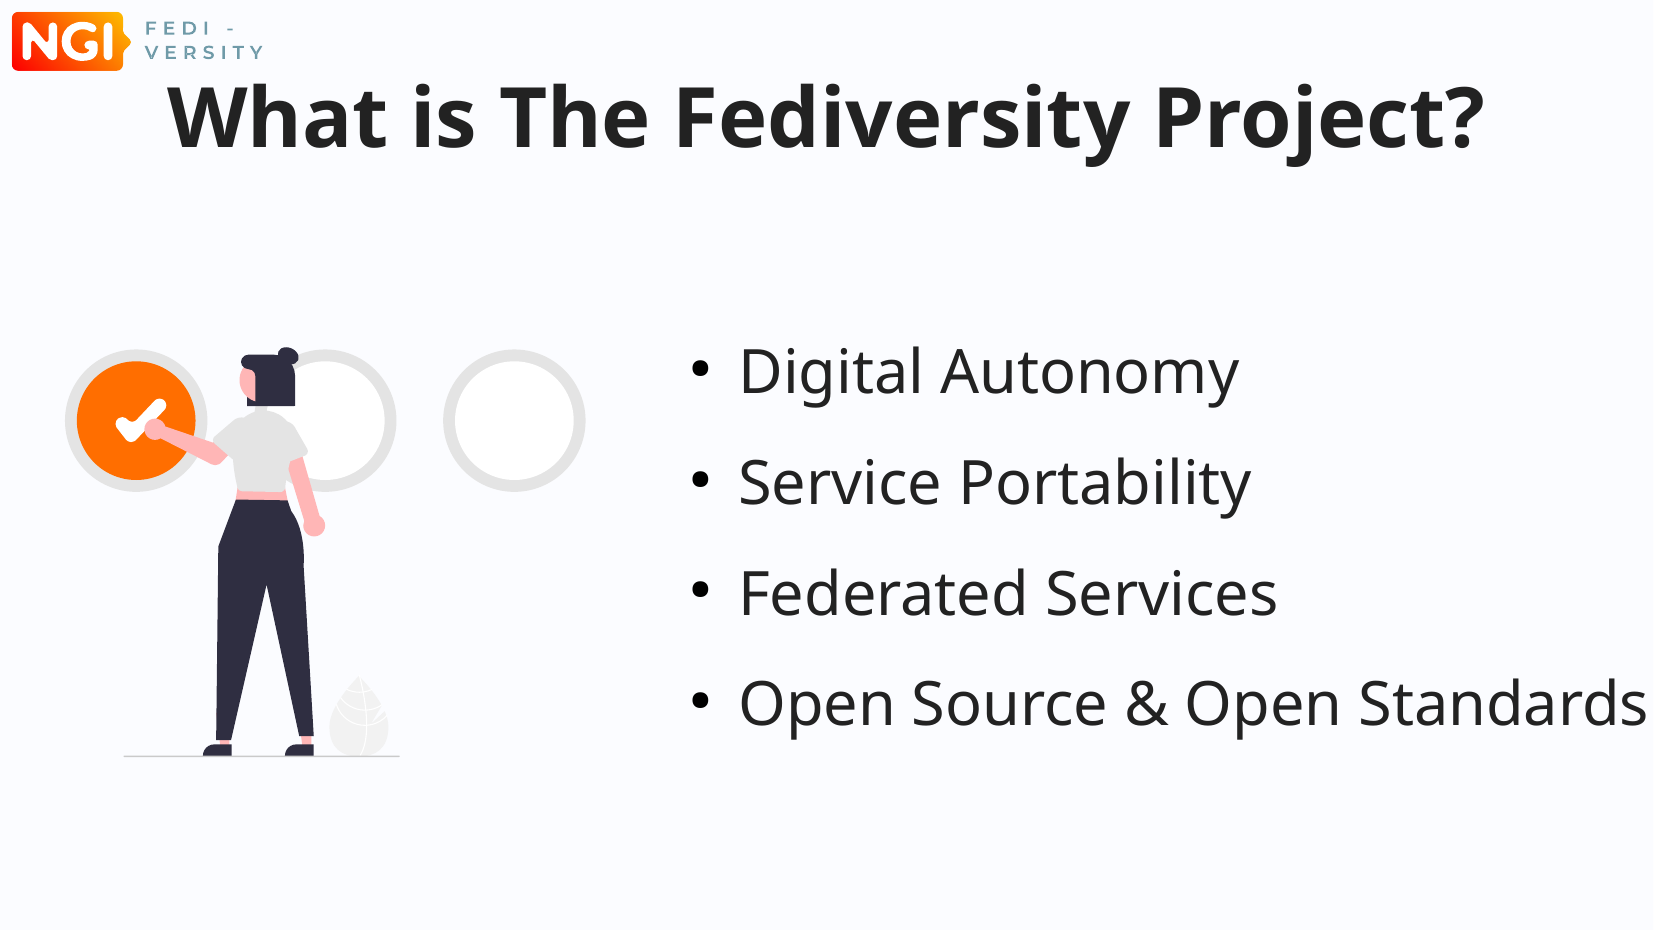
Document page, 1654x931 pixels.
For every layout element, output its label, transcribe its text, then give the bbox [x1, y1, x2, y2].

list Digital Autonomy Service Portability Federated Services Open Source & Open Standards [673, 217, 1654, 758]
title What is The Fediversity Project? [82, 37, 1571, 193]
picture [64, 347, 586, 758]
